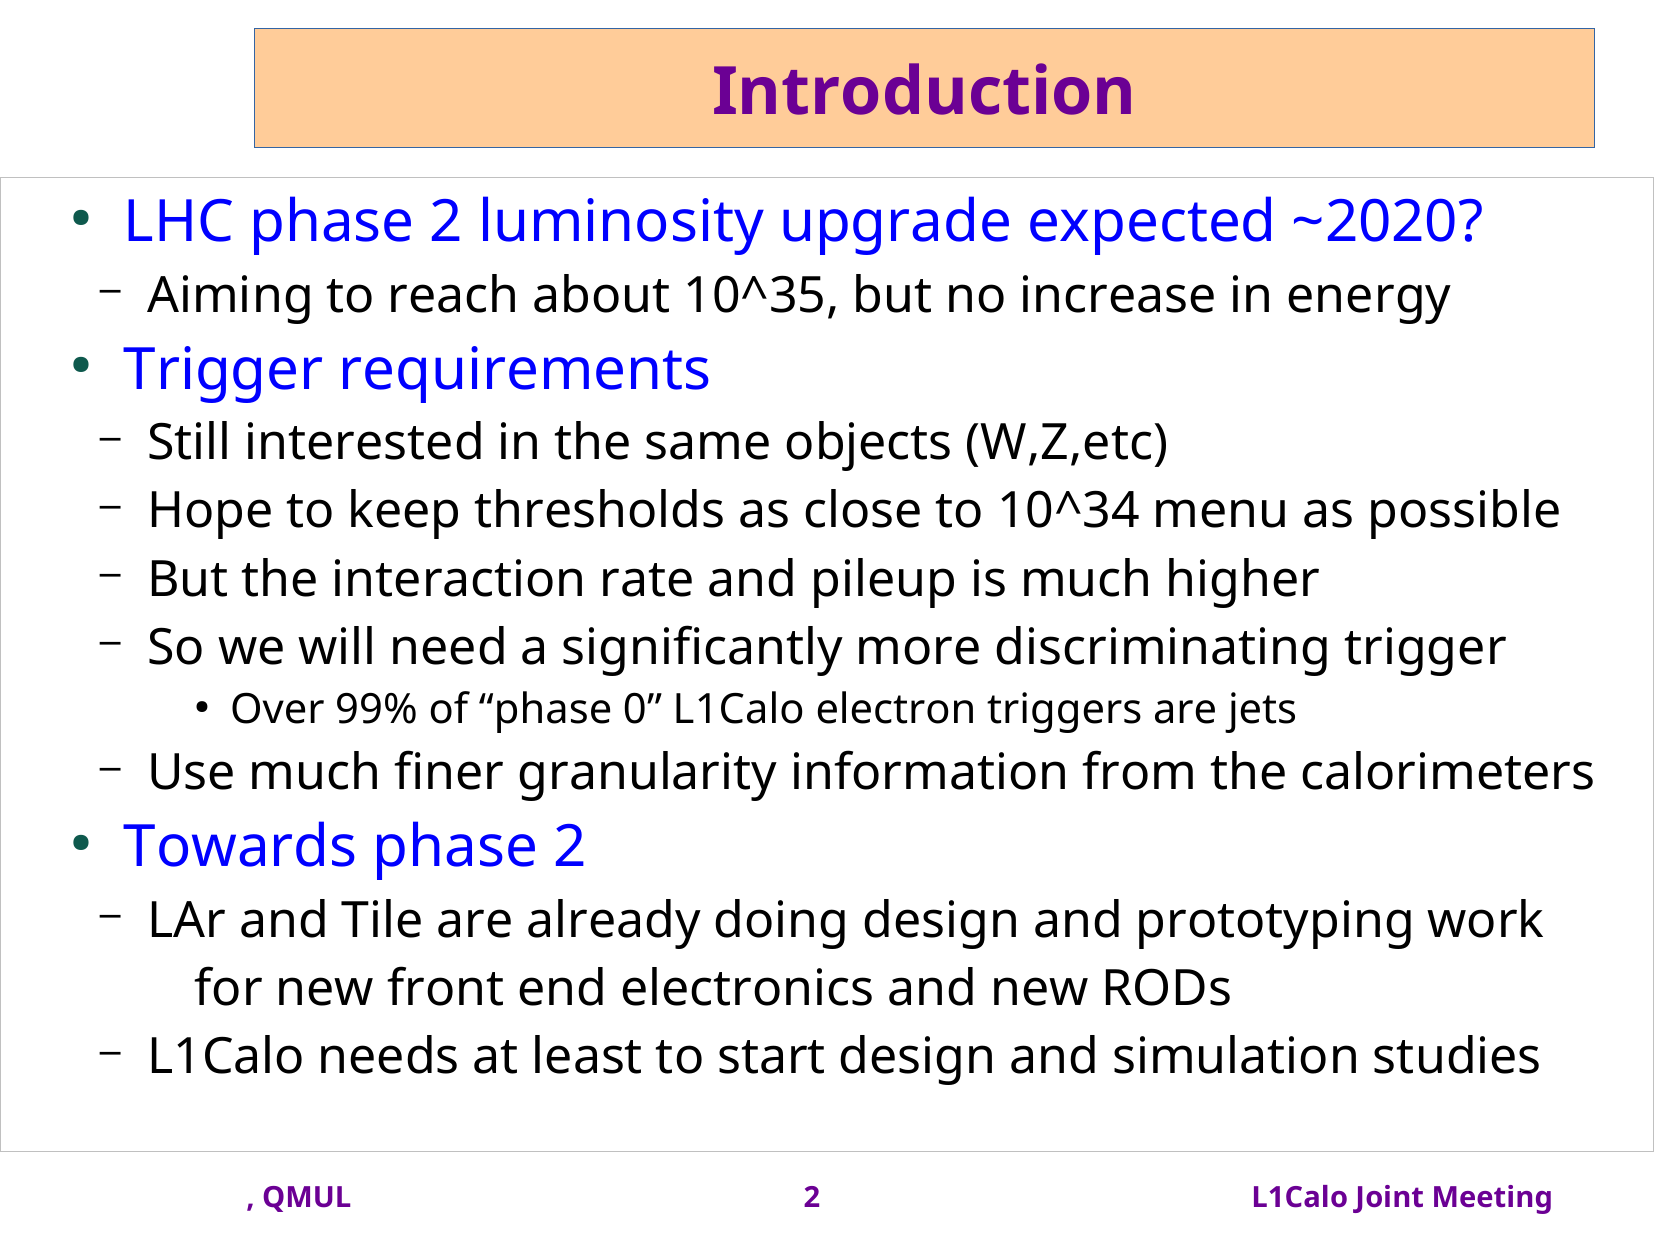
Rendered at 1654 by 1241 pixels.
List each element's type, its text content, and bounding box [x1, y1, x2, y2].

list LHC phase 2 luminosity upgrade expected ~2020? Aiming to reach about 10^35, but no increase in energy Trigger requirements Still interested in the same objects (W,Z,etc) Hope to keep thresholds as close to 10^34 menu as possible But the interaction rate and pileup is much higher So we will need a significantly more discriminating trigger Over 99% of “phase 0” L1Calo electron triggers are jets Use much finer granularity information from the calorimeters Towards phase 2 LAr and Tile are already doing design and prototyping work for new front end electronics and new RODs L1Calo needs at least to start design and simulation studies [52, 179, 1598, 1146]
title Introduction [254, 28, 1595, 148]
